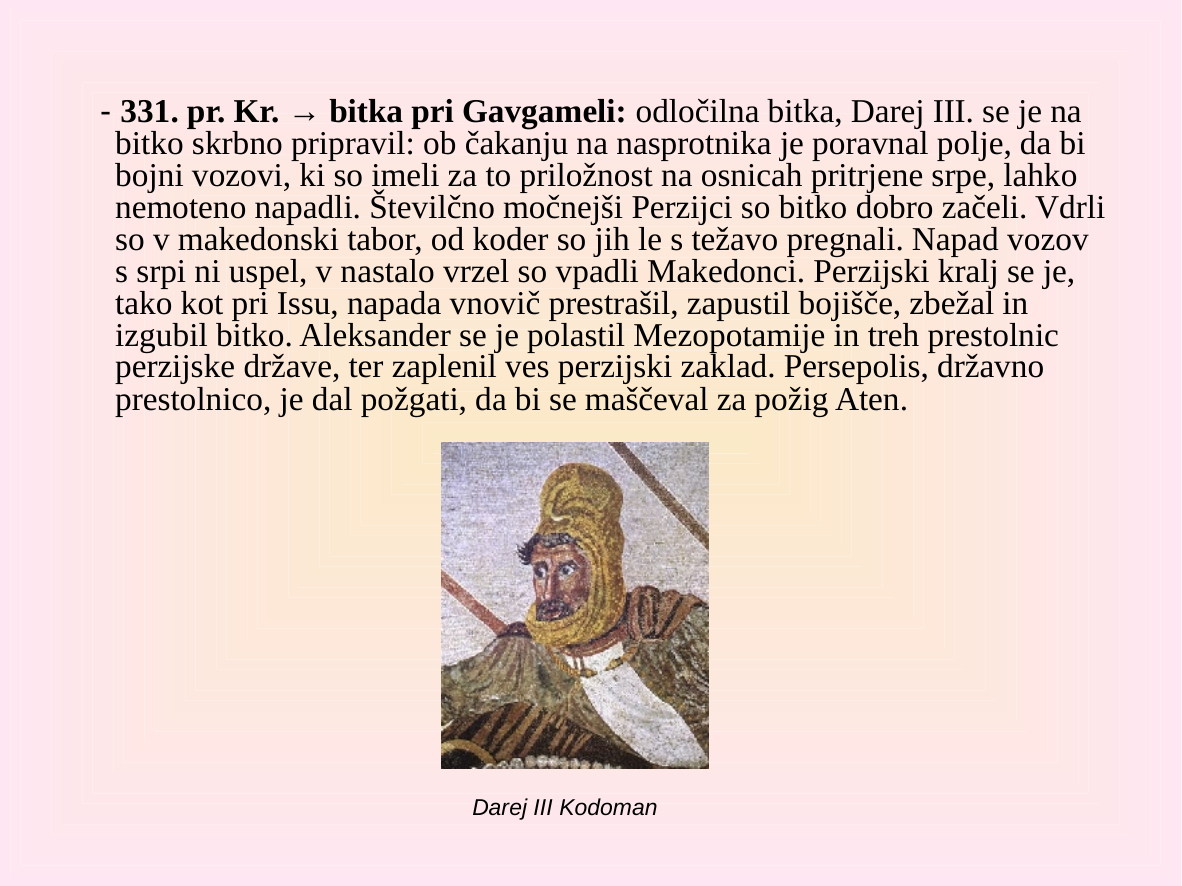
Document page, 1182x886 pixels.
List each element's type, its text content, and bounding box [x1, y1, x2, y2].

picture [441, 442, 709, 769]
list - 331. pr. Kr. → bitka pri Gavgameli: odločilna bitka, Darej III. se je na bitko skrbno pripravil: ob čakanju na nasprotnika je poravnal polje, da bi bojni vozovi, ki so imeli za to priložnost na osnicah pritrjene srpe, lahko nemoteno napadli. Številčno močnejši Perzijci so bitko dobro začeli. Vdrli so v makedonski tabor, od koder so jih le s težavo pregnali. Napad vozov s srpi ni uspel, v nastalo vrzel so vpadli Makedonci. Perzijski kralj se je, tako kot pri Issu, napada vnovič prestrašil, zapustil bojišče, zbežal in izgubil bitko. Aleksander se je polastil Mezopotamije in treh prestolnic perzijske države, ter zaplenil ves perzijski zaklad. Persepolis, državno prestolnico, je dal požgati, da bi se maščeval za požig Aten. [59, 89, 1121, 536]
text_box Darej III Kodoman [460, 786, 684, 827]
